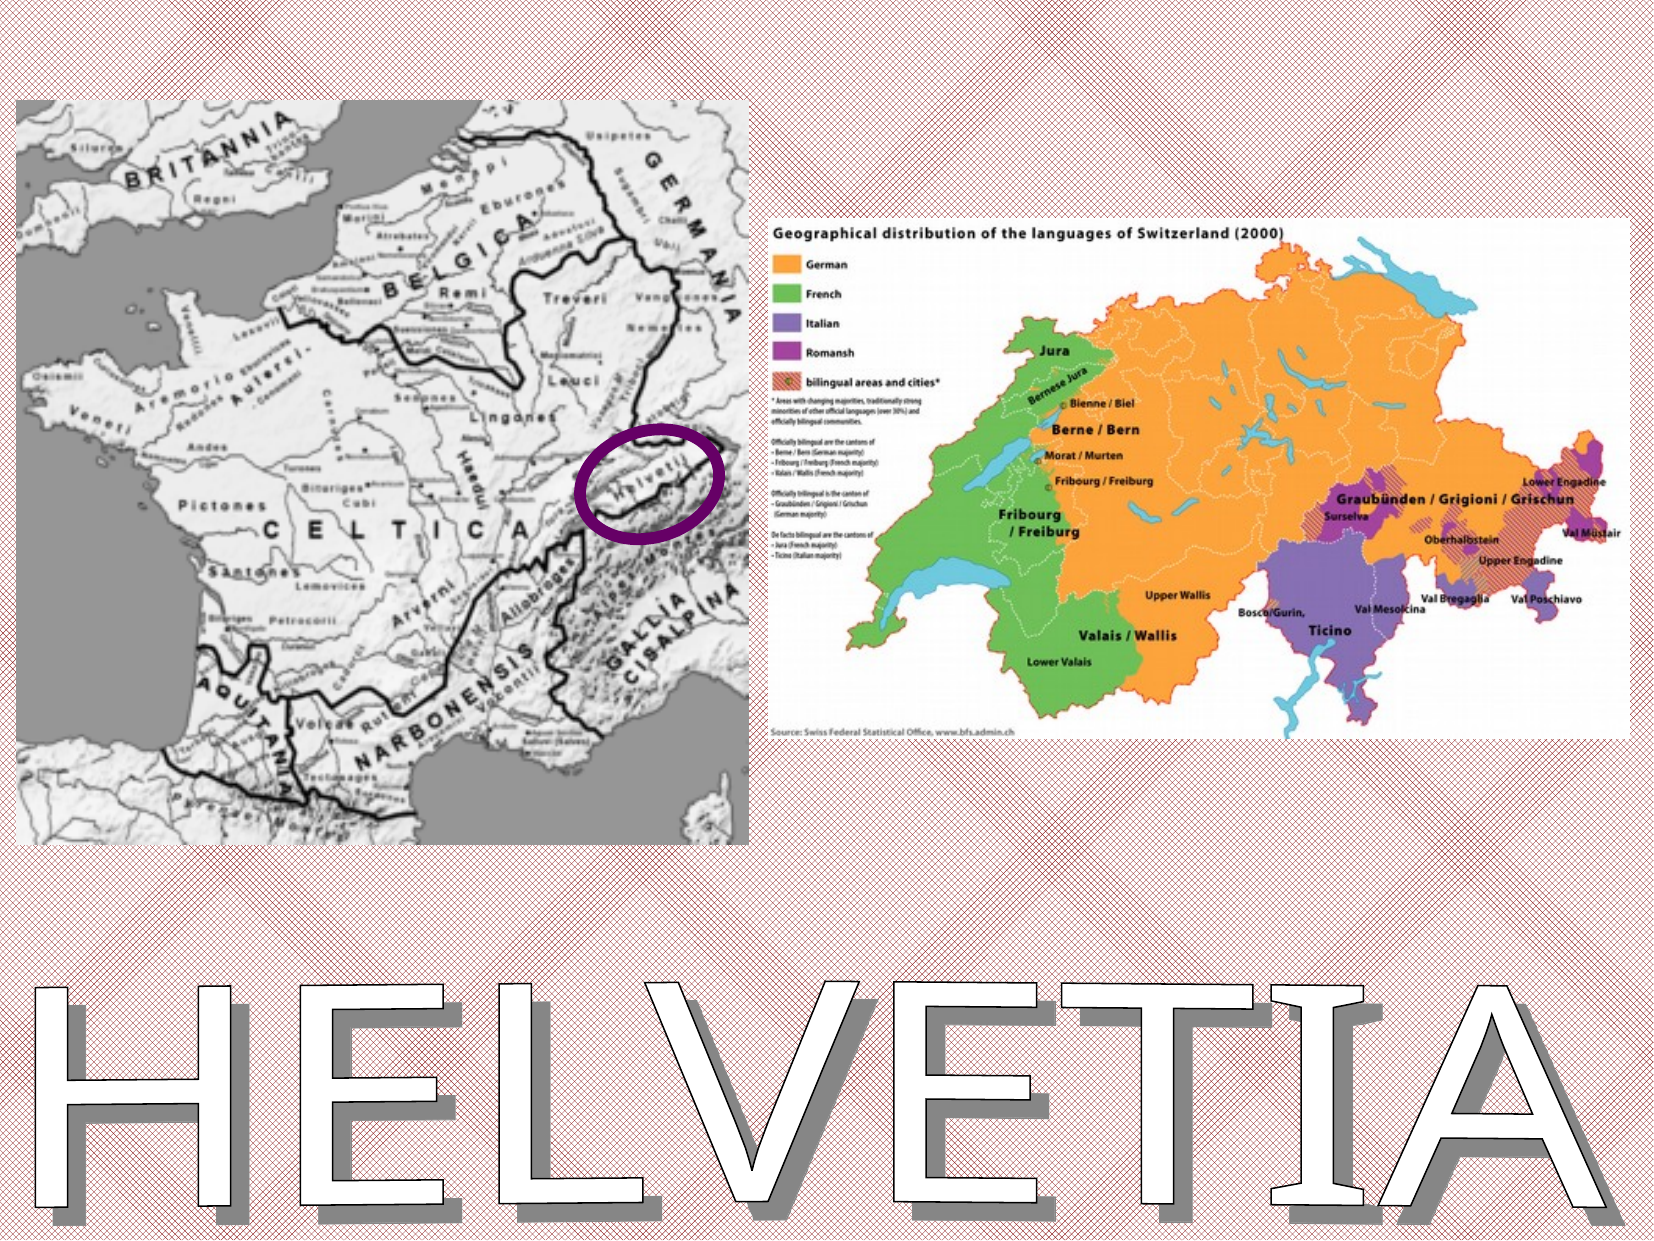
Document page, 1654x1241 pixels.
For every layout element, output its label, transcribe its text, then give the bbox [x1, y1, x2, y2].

picture [768, 218, 1630, 739]
text_box HELVETIA [300, 984, 444, 1206]
text_box HELVETIA [893, 981, 1037, 1203]
text_box HELVETIA [35, 985, 231, 1208]
text_box HELVETIA [499, 983, 643, 1204]
text_box HELVETIA [1271, 984, 1364, 1206]
text_box [580, 429, 720, 540]
picture [16, 100, 749, 845]
text_box HELVETIA [1061, 983, 1253, 1204]
text_box HELVETIA [644, 981, 860, 1202]
text_box HELVETIA [1378, 985, 1607, 1208]
